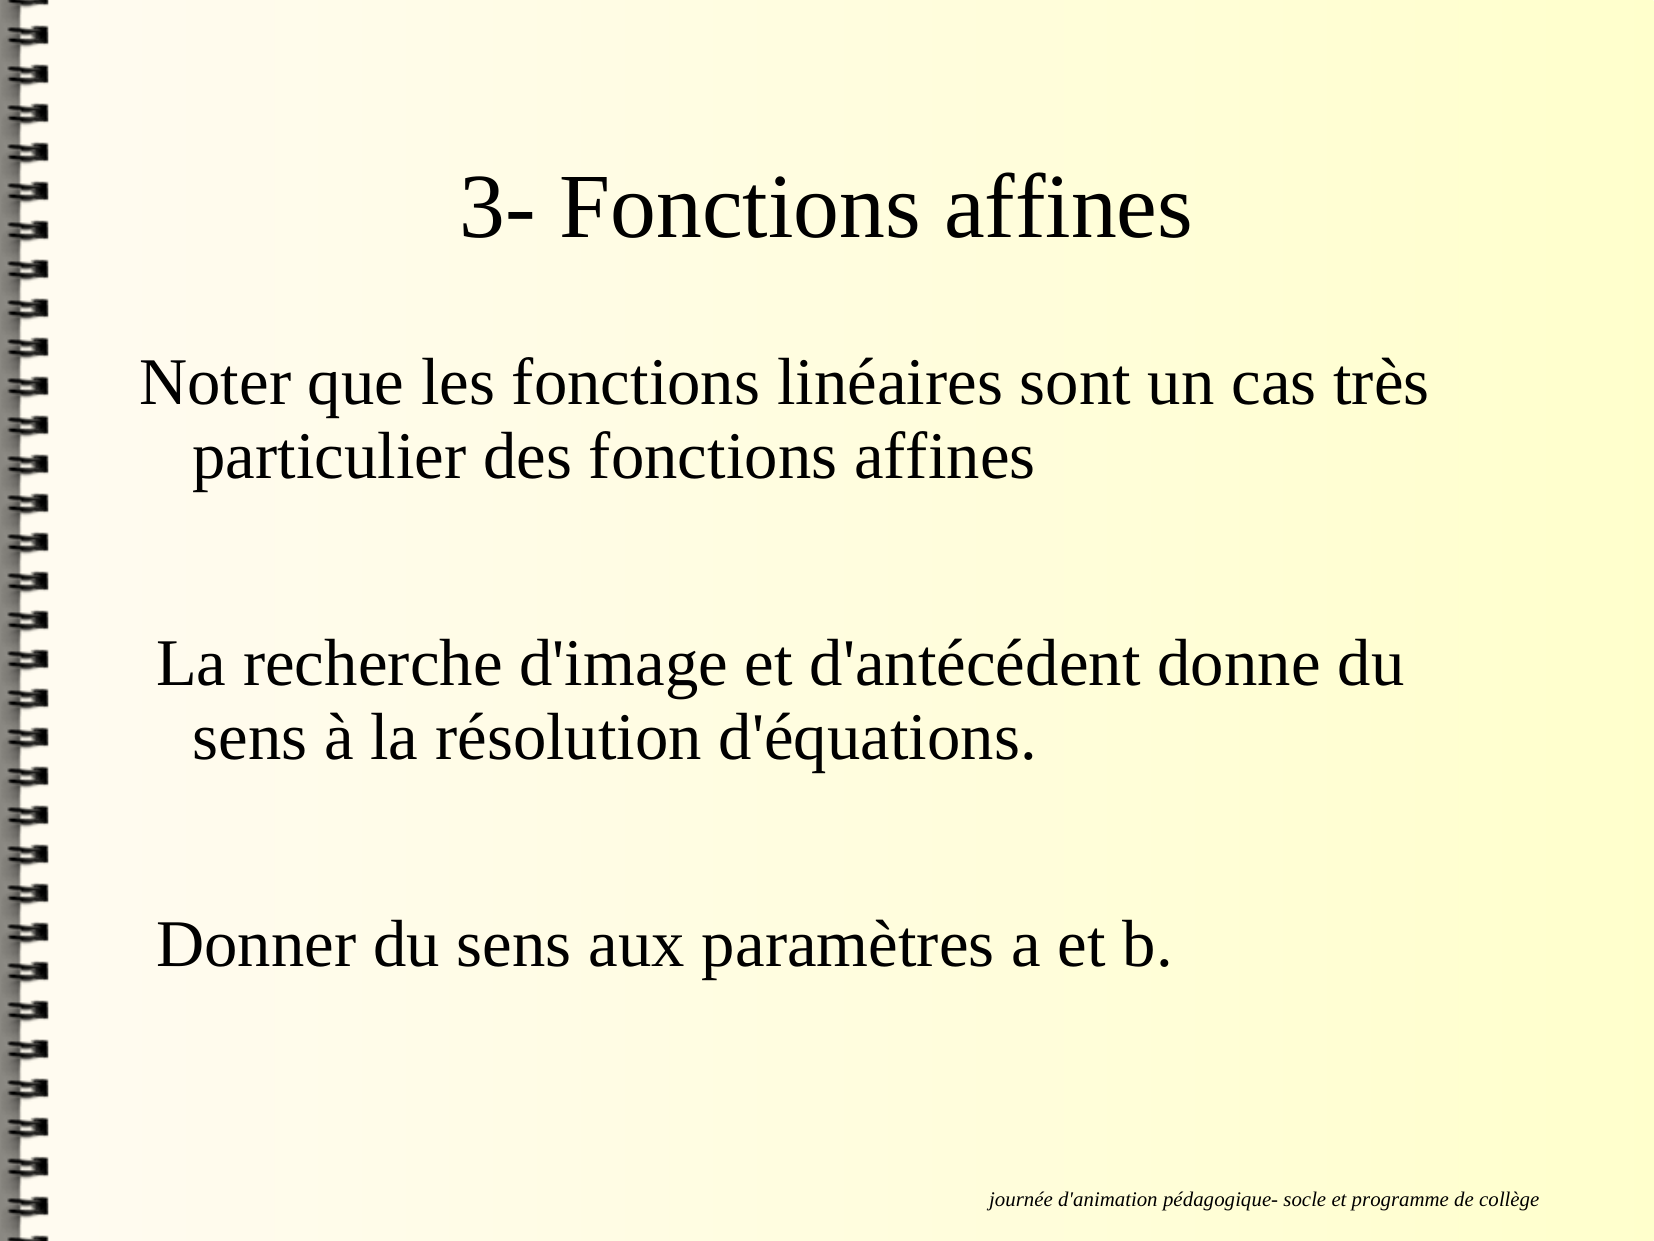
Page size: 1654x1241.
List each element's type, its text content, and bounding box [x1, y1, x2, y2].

text_box journée d'animation pédagogique- socle et programme de collège [974, 1181, 1654, 1220]
picture [0, 0, 1654, 1241]
list Noter que les fonctions linéaires sont un cas très particulier des fonctions affines La recherche d'image et d'antécédent donne du sens à la résolution d'équations. Donner du sens aux paramètres a et b. [121, 344, 1534, 1127]
title 3- Fonctions affines [121, 102, 1534, 311]
